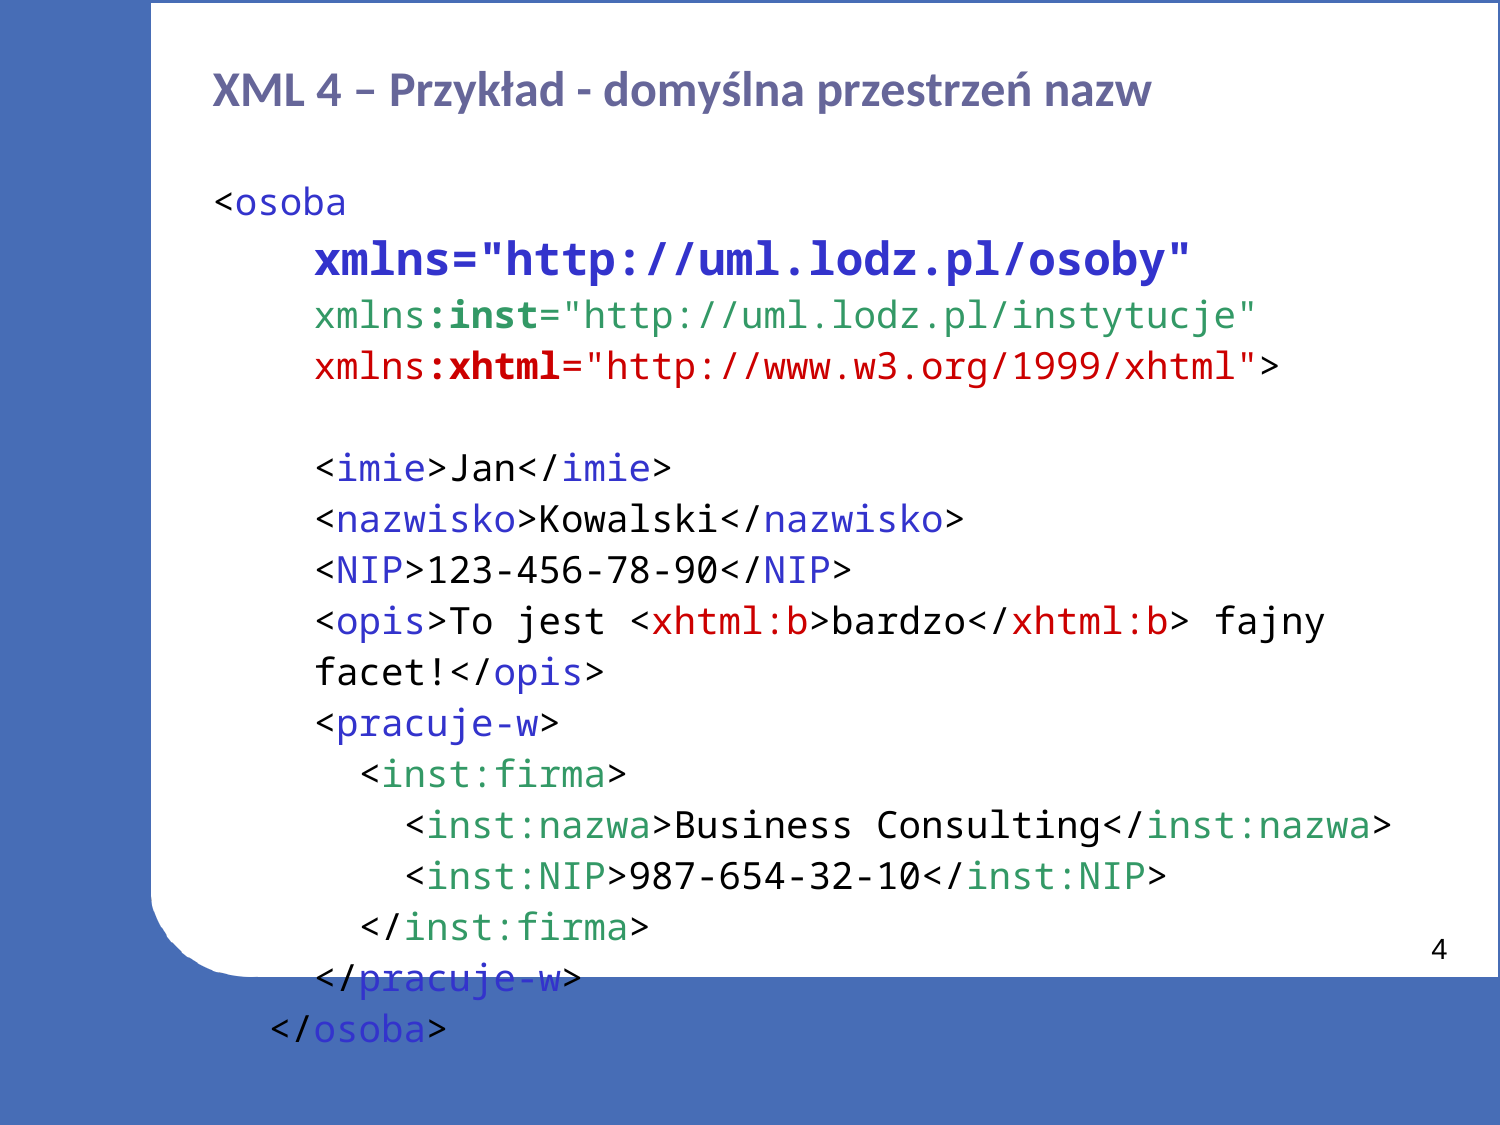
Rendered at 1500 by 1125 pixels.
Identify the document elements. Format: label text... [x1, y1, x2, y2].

list <osoba xmlns="http://uml.lodz.pl/osoby" xmlns:inst="http://uml.lodz.pl/instytucje" xmlns:xhtml="http://www.w3.org/1999/xhtml"> <imie>Jan</imie> <nazwisko>Kowalski</nazwisko> <NIP>123-456-78-90</NIP> <opis>To jest <xhtml:b>bardzo</xhtml:b> fajny facet!</opis> <pracuje-w> <inst:firma> <inst:nazwa>Business Consulting</inst:nazwa> <inst:NIP>987-654-32-10</inst:NIP> </inst:firma> </pracuje-w> </osoba> [212, 174, 1448, 933]
title XML 4 – Przykład - domyślna przestrzeń nazw [212, 24, 1447, 164]
picture [0, 0, 1500, 1125]
